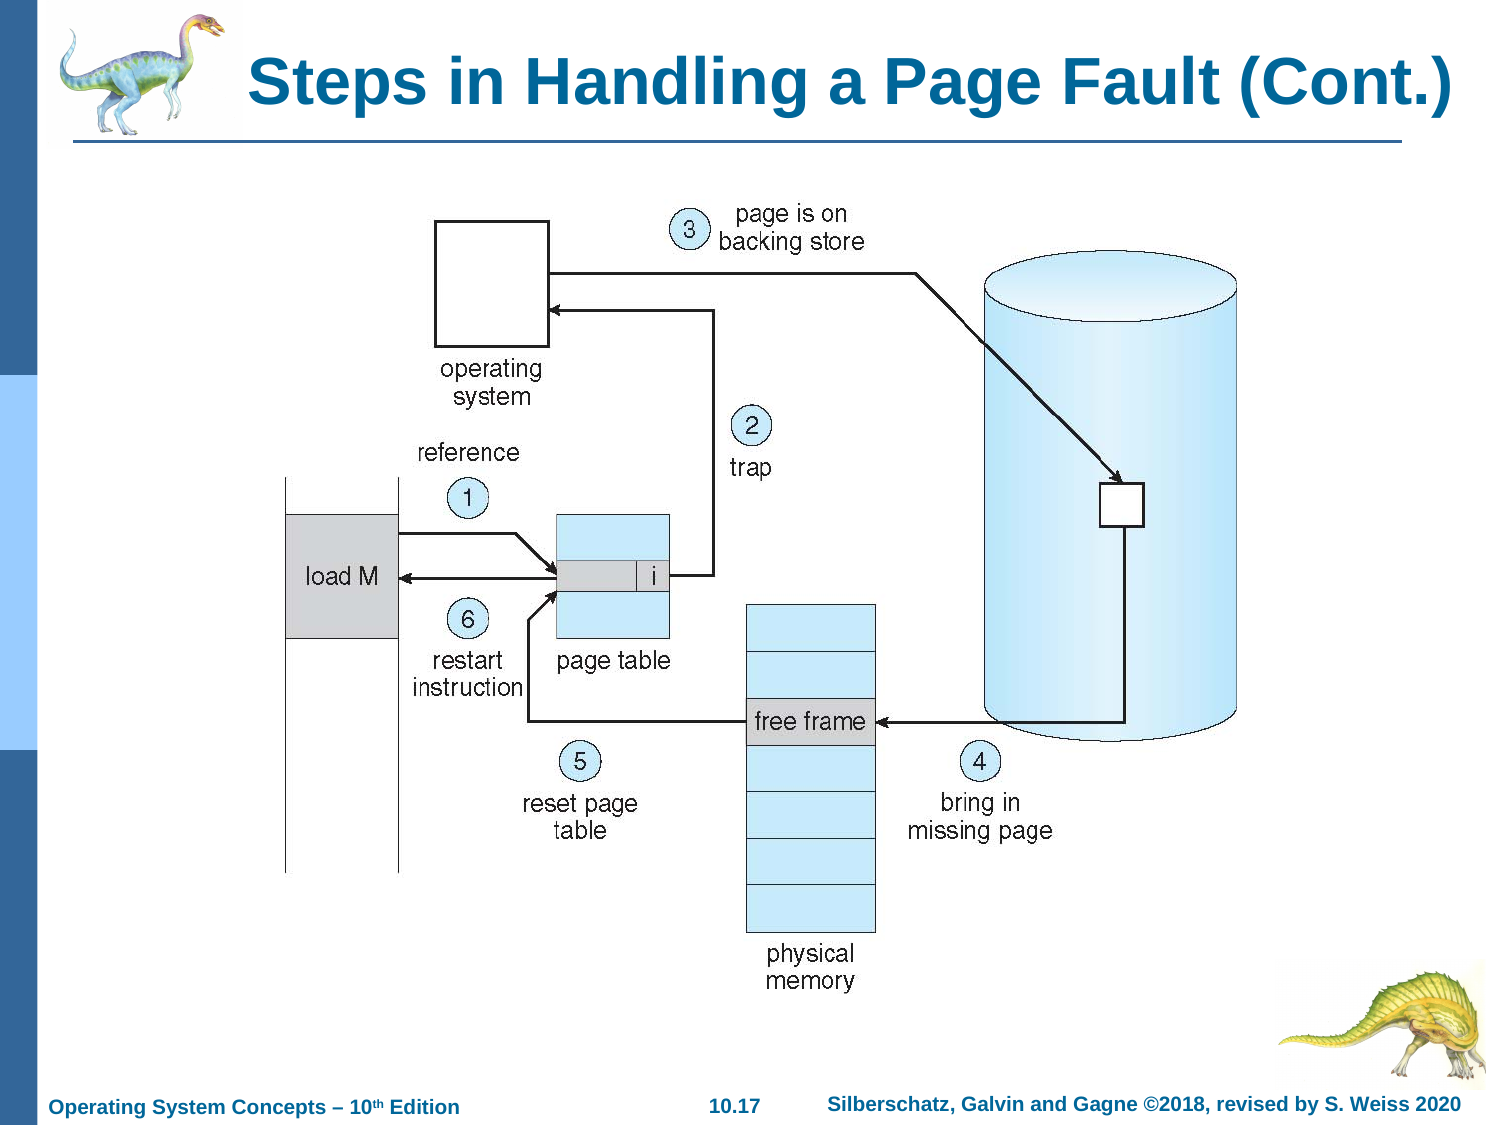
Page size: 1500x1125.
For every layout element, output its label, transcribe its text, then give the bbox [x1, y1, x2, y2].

picture [46, 0, 243, 149]
picture [1144, 1096, 1152, 1101]
picture [285, 199, 1237, 994]
title Steps in Handling a Page Fault (Cont.) [195, 31, 1500, 126]
picture [1275, 959, 1486, 1090]
